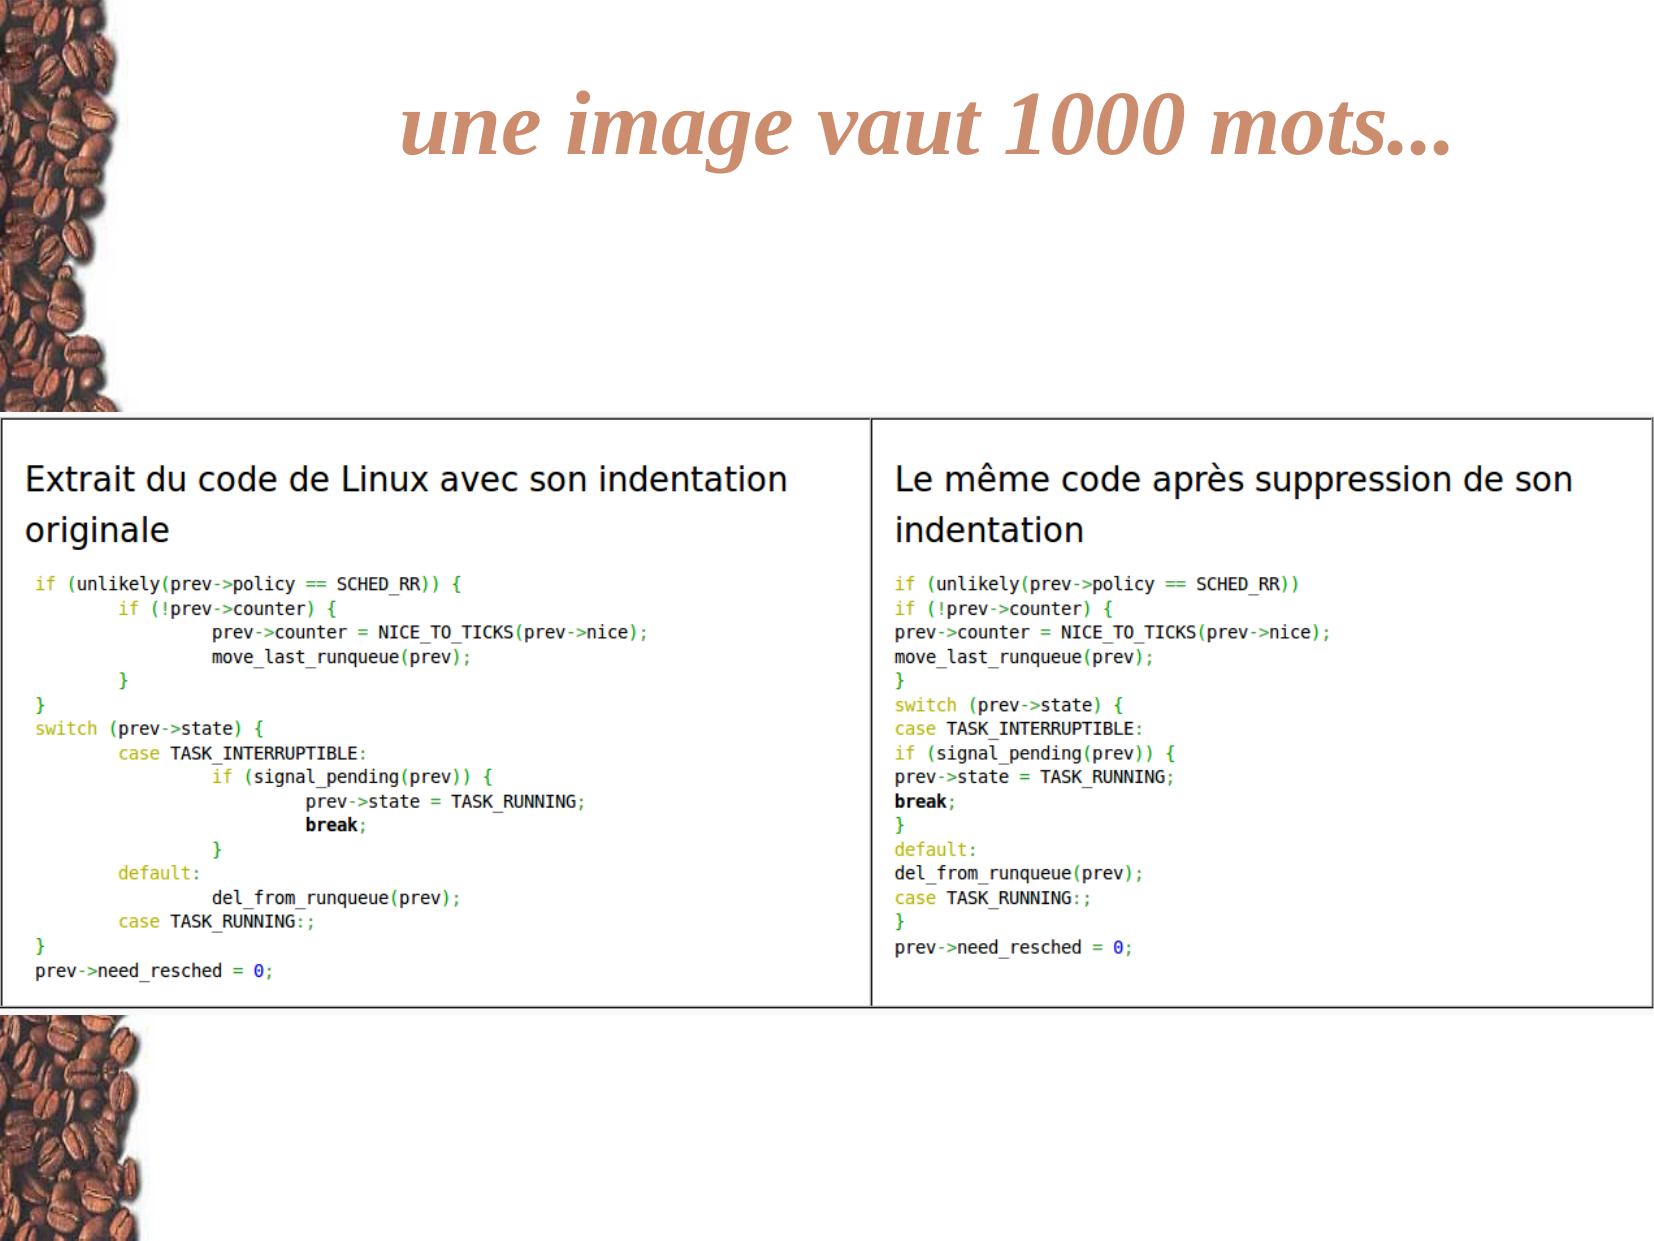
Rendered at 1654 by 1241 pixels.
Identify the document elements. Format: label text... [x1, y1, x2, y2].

picture [0, 0, 1654, 1241]
title une image vaut 1000 mots... [205, 42, 1618, 215]
